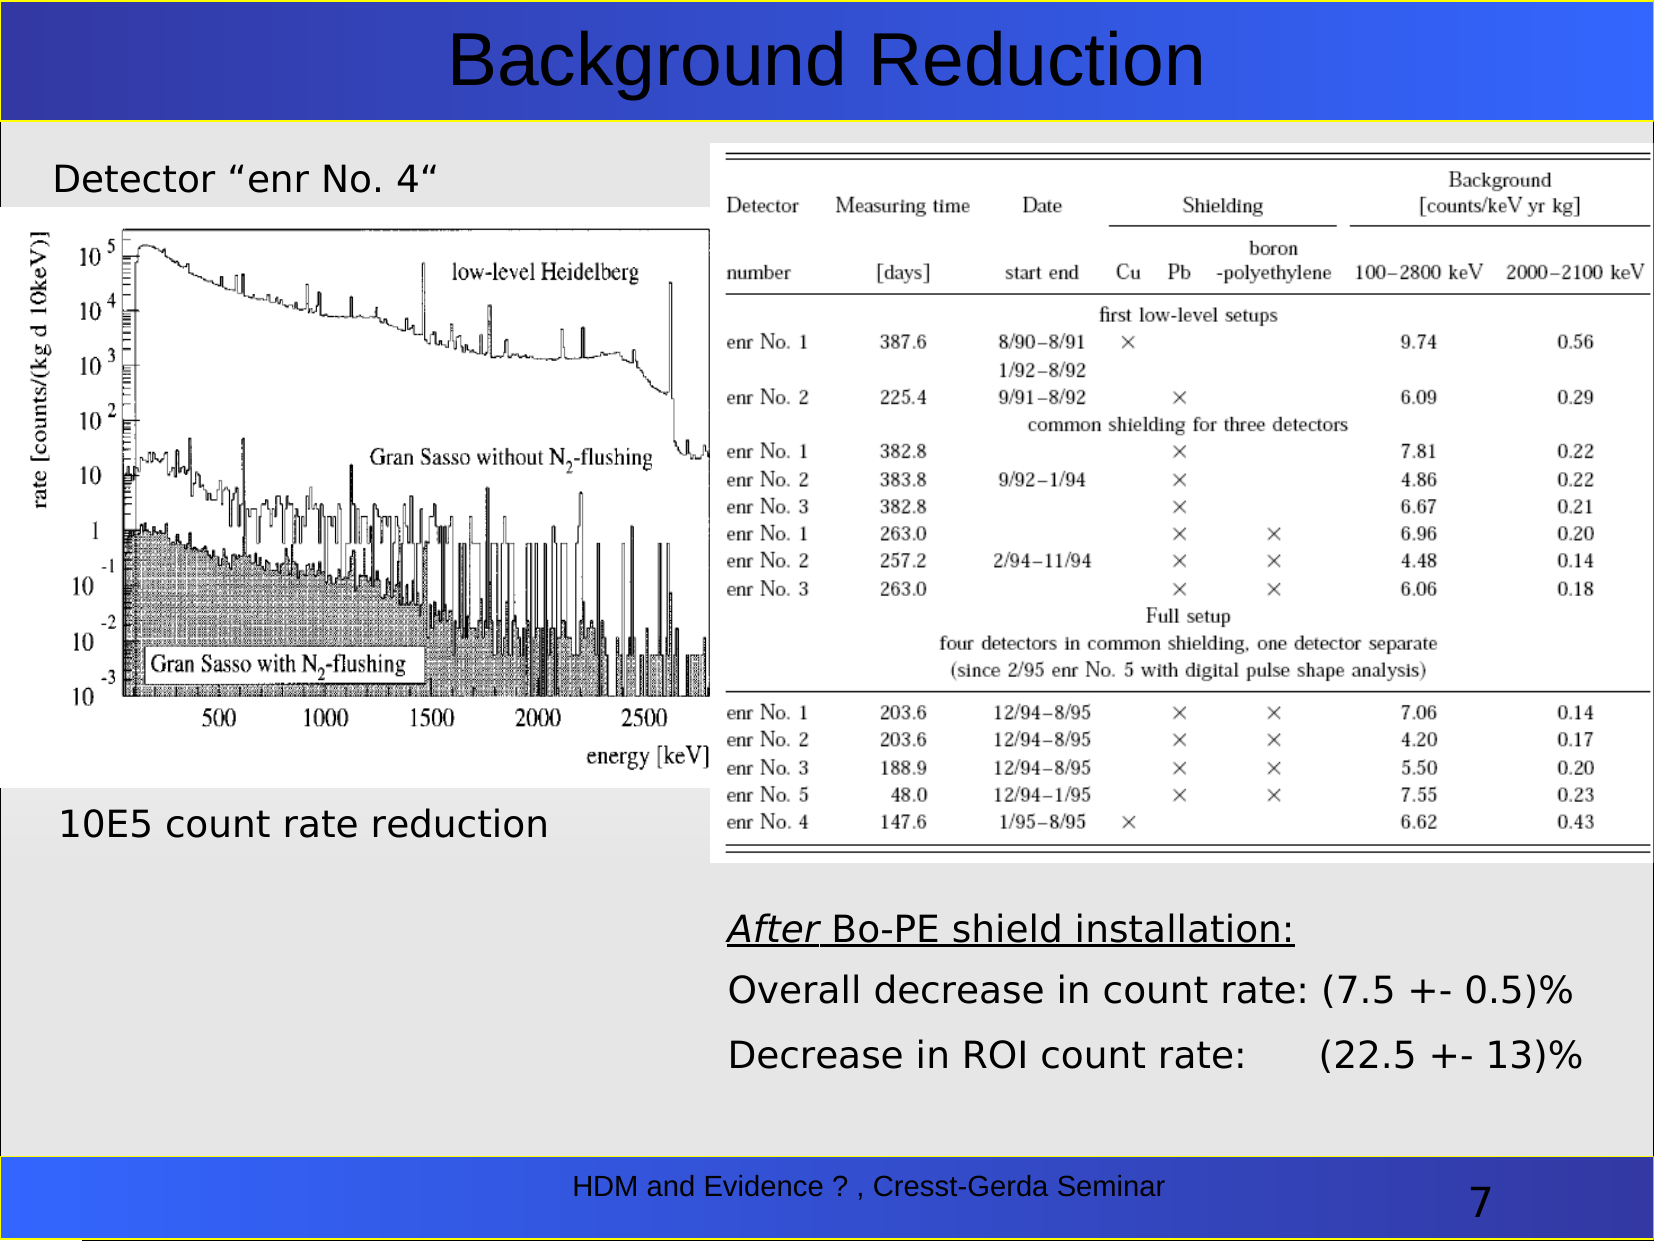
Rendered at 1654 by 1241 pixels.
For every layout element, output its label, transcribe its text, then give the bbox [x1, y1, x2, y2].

text_box Overall decrease in count rate: (7.5 +- 0.5)% [712, 961, 1613, 1020]
text_box Detector “enr No. 4“ [37, 150, 713, 209]
picture [0, 143, 1654, 863]
text_box After Bo-PE shield installation: [712, 900, 1613, 959]
text_box 10E5 count rate reduction [43, 795, 644, 854]
title Background Reduction [82, 0, 1571, 123]
text_box Decrease in ROI count rate: (22.5 +- 13)% [712, 1026, 1613, 1085]
